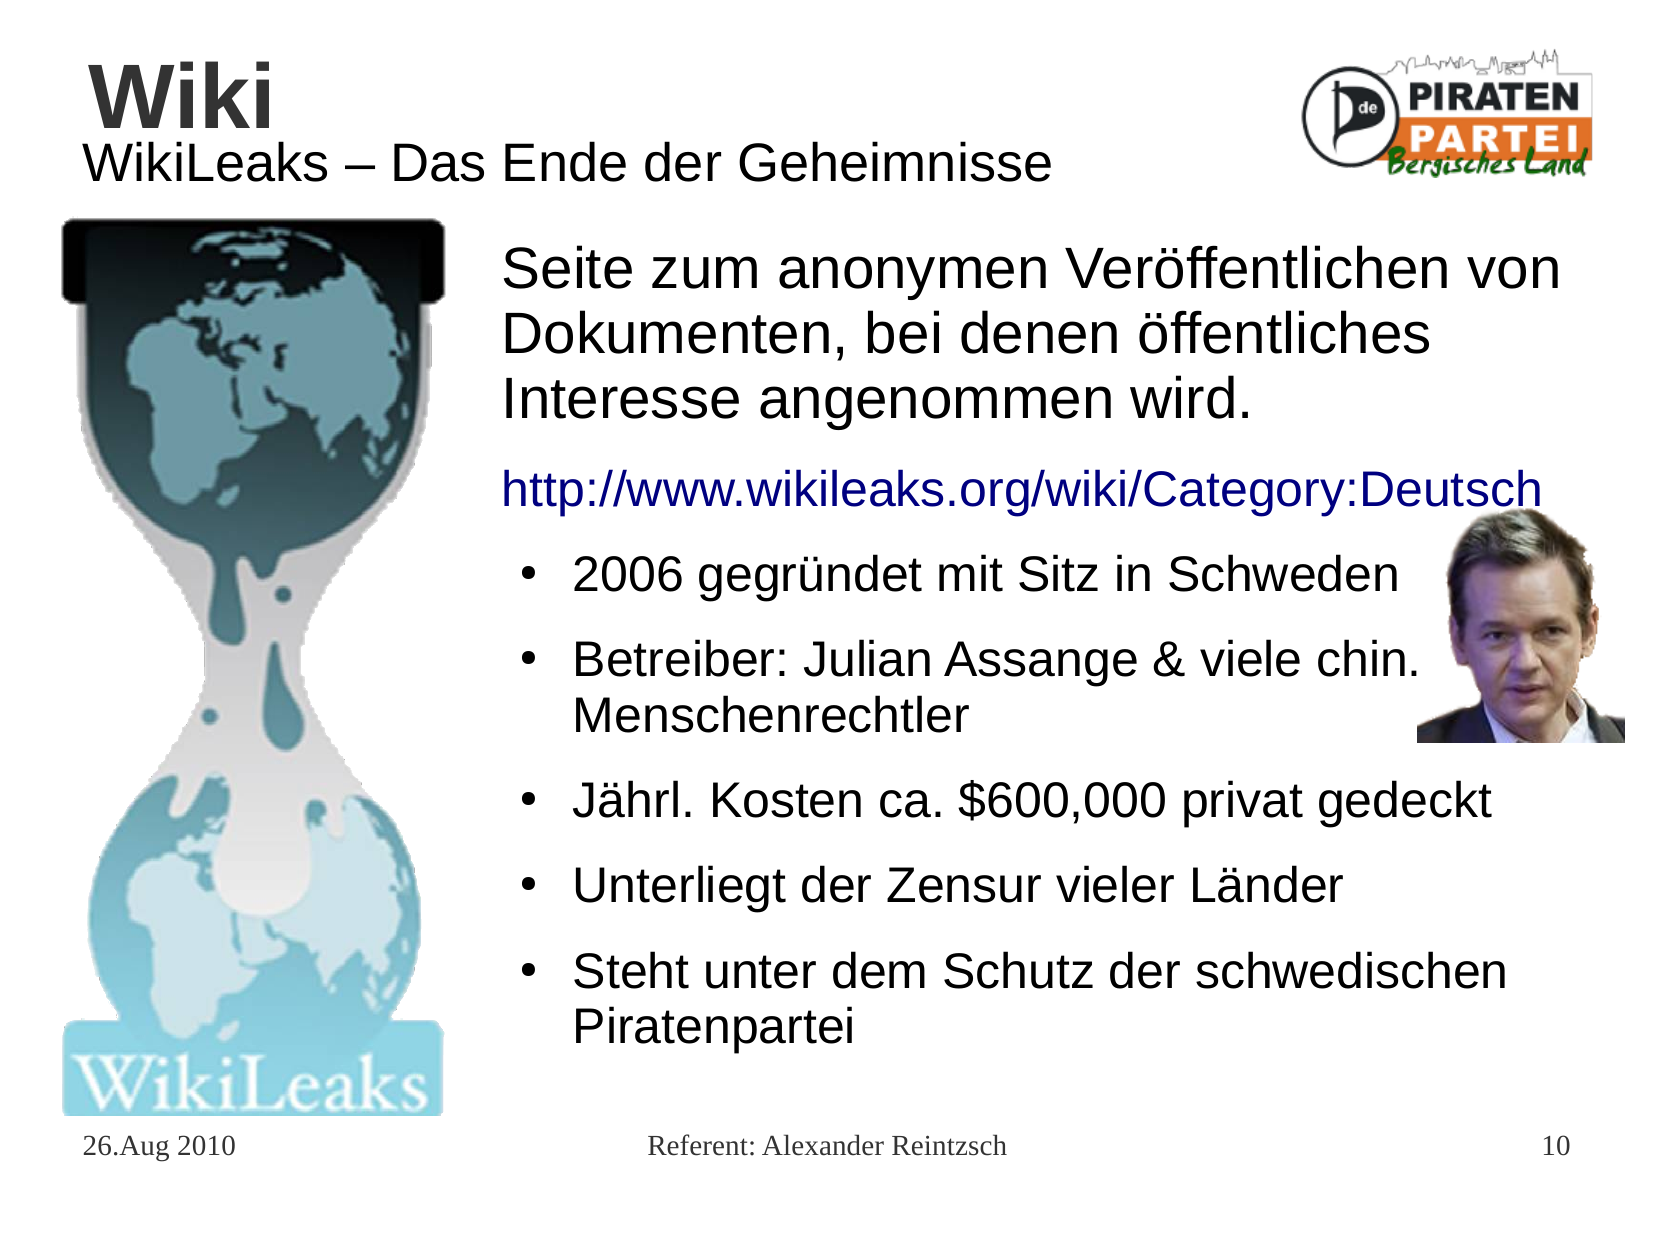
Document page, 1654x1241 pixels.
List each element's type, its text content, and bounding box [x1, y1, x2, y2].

picture [1417, 501, 1625, 743]
title WikiLeaks – Das Ende der Geheimnisse [82, 118, 1300, 207]
picture [1299, 48, 1595, 178]
picture [29, 206, 502, 1116]
list Seite zum anonymen Veröffentlichen von Dokumenten, bei denen öffentliches Interesse angenommen wird. http://www.wikileaks.org/wiki/Category:Deutsch 2006 gegründet mit Sitz in Schweden Betreiber: Julian Assange & viele chin. Menschenrechtler Jährl. Kosten ca. $600,000 privat gedeckt Unterliegt der Zensur vieler Länder Steht unter dem Schutz der schwedischen Piratenpartei [502, 236, 1571, 1055]
